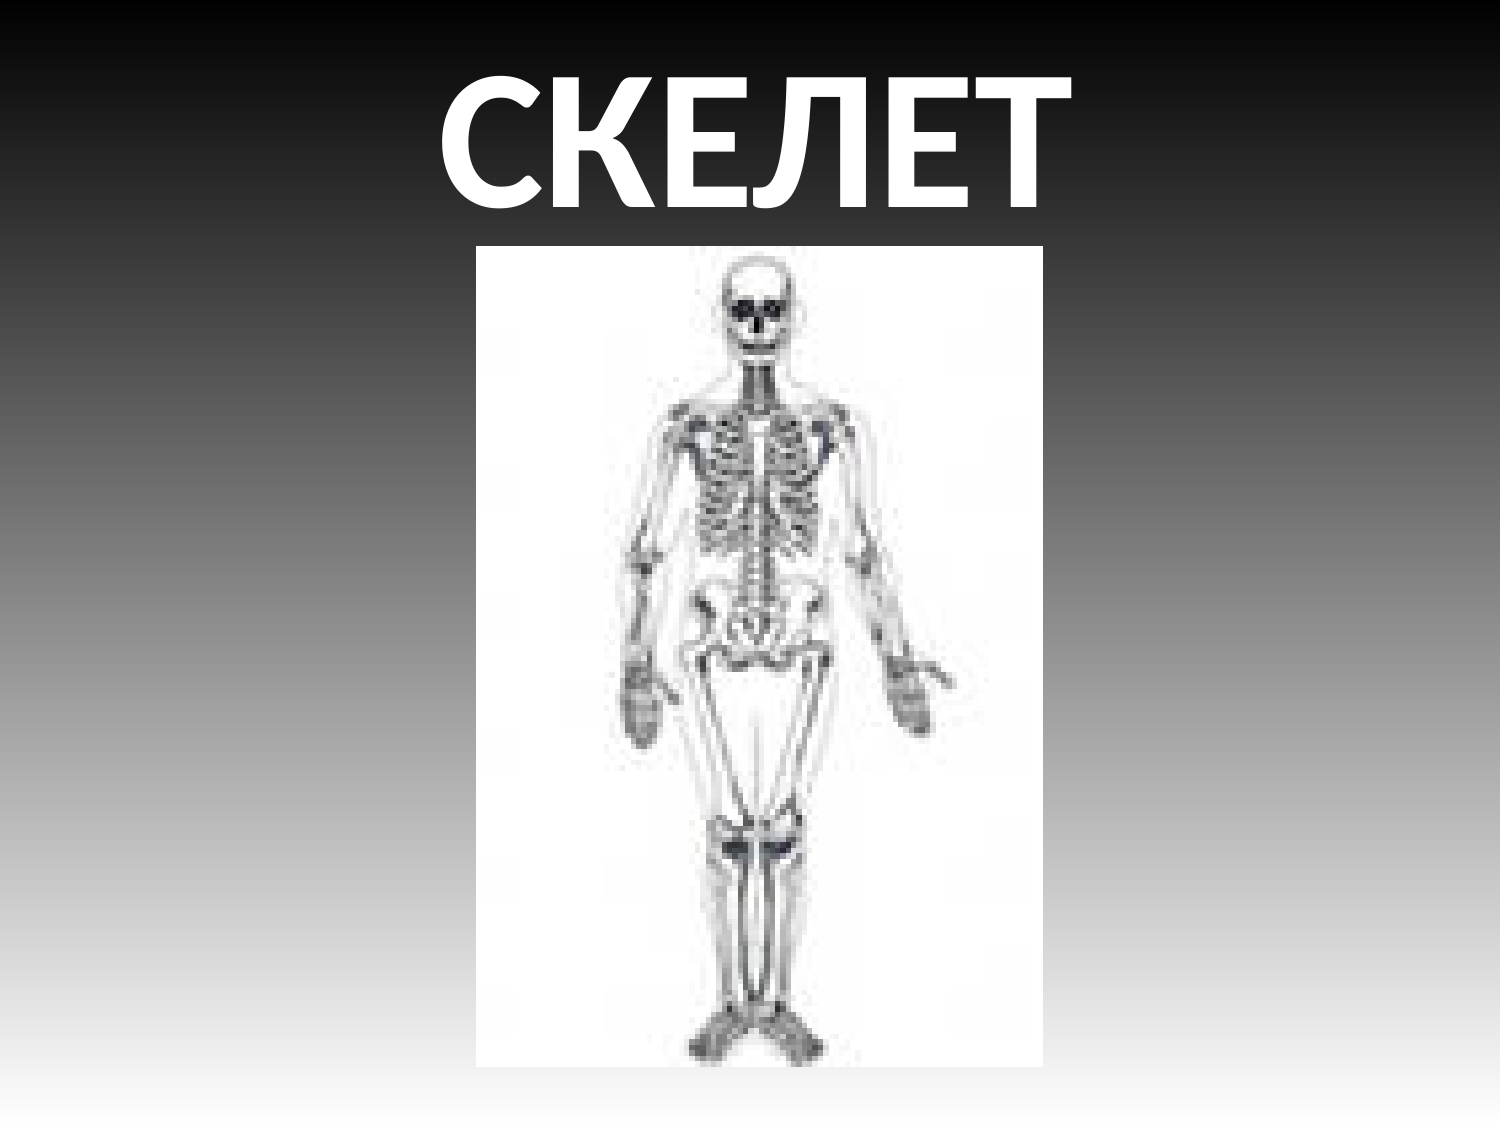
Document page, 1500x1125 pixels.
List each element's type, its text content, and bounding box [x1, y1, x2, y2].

picture [476, 246, 1043, 1067]
text_box СКЕЛЕТ [140, 0, 1371, 255]
